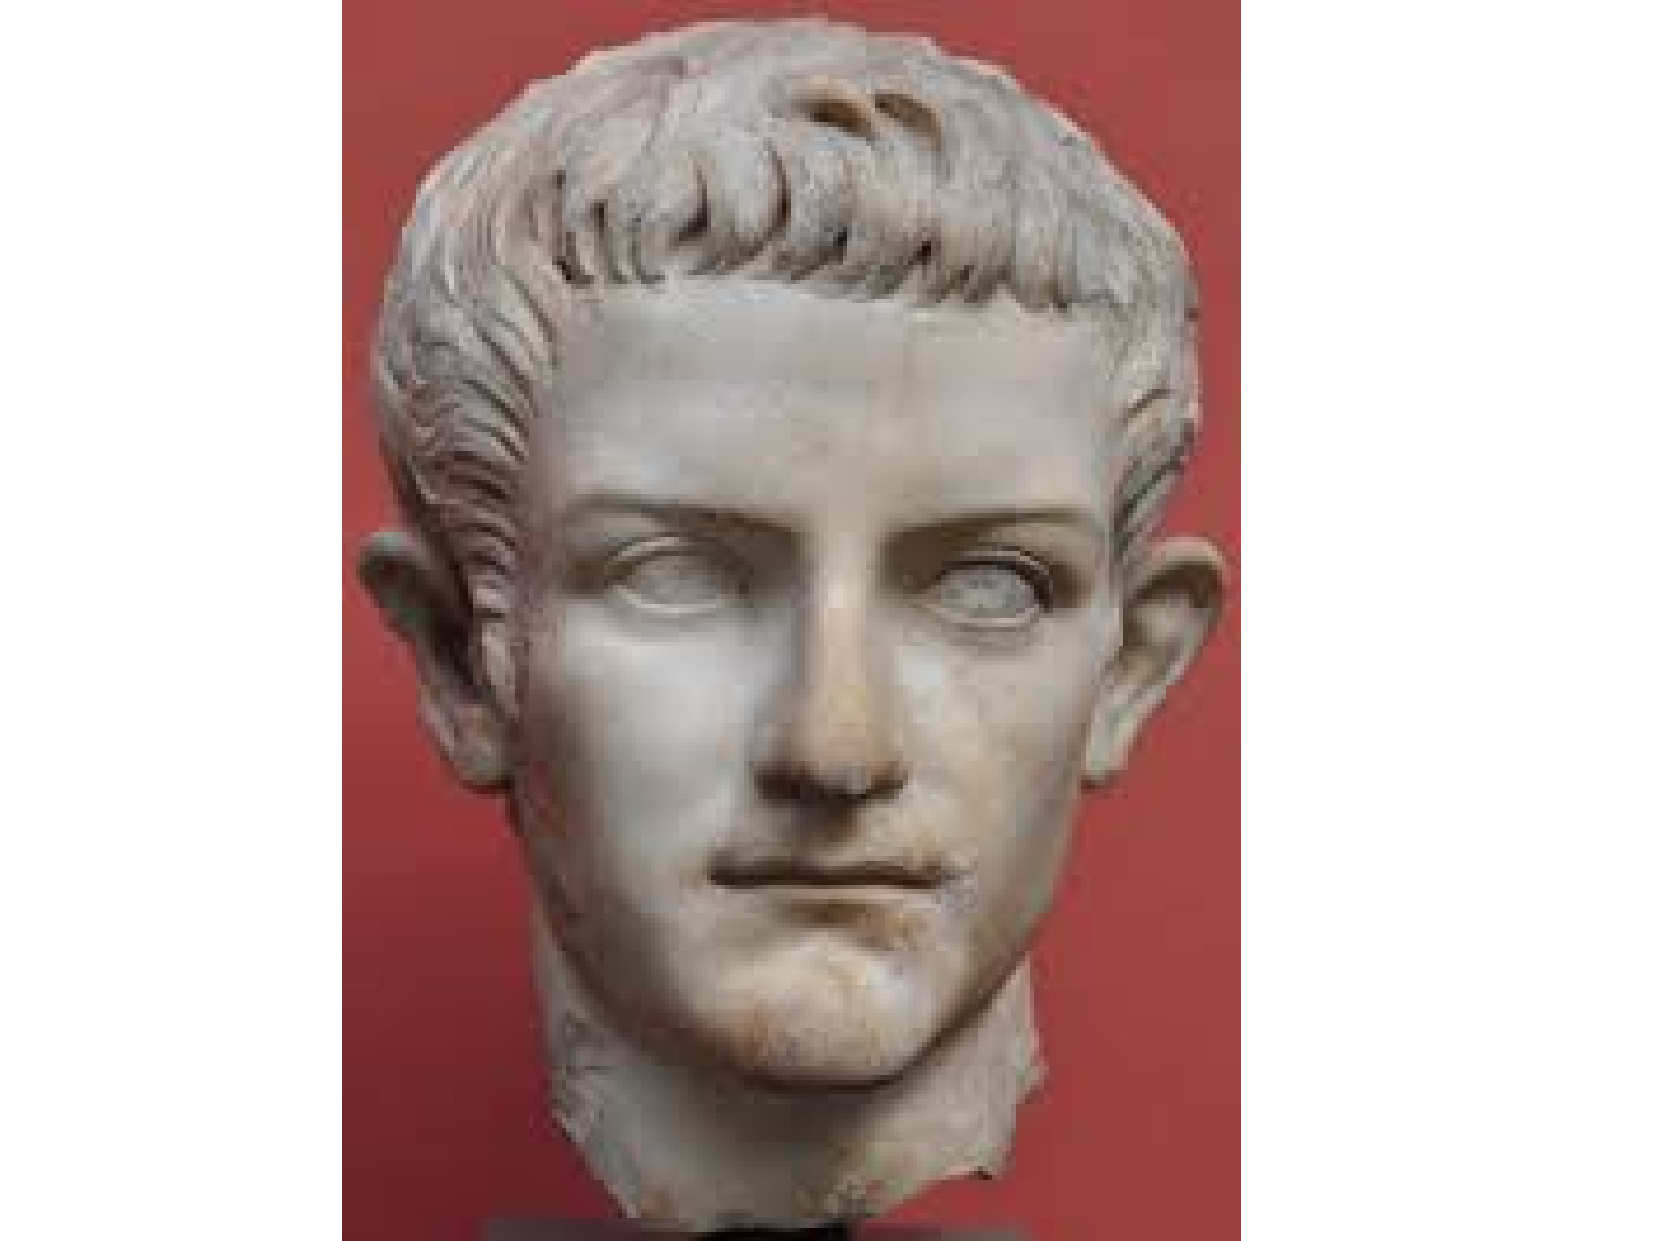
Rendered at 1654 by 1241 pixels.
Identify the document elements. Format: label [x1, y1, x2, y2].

picture [342, 0, 1241, 1241]
